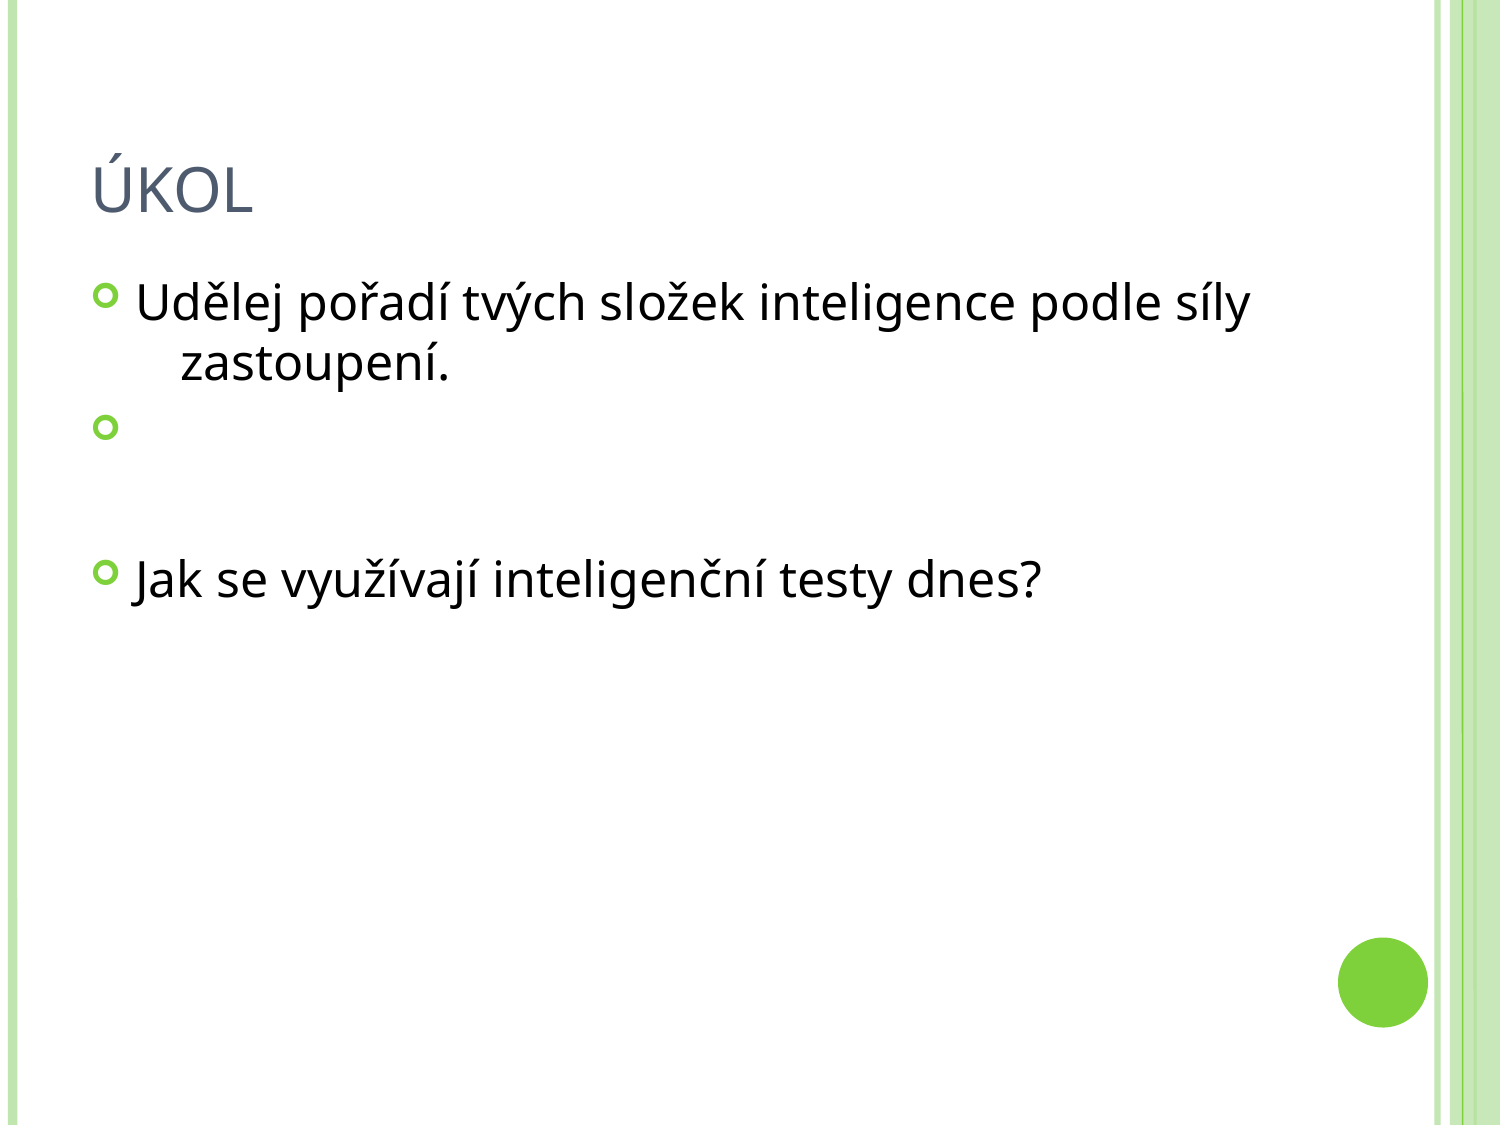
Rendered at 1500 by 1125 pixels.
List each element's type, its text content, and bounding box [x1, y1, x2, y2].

list Udělej pořadí tvých složek inteligence podle síly zastoupení. Jak se využívají inteligenční testy dnes? [75, 262, 1300, 1062]
title Úkol [75, 45, 1300, 233]
